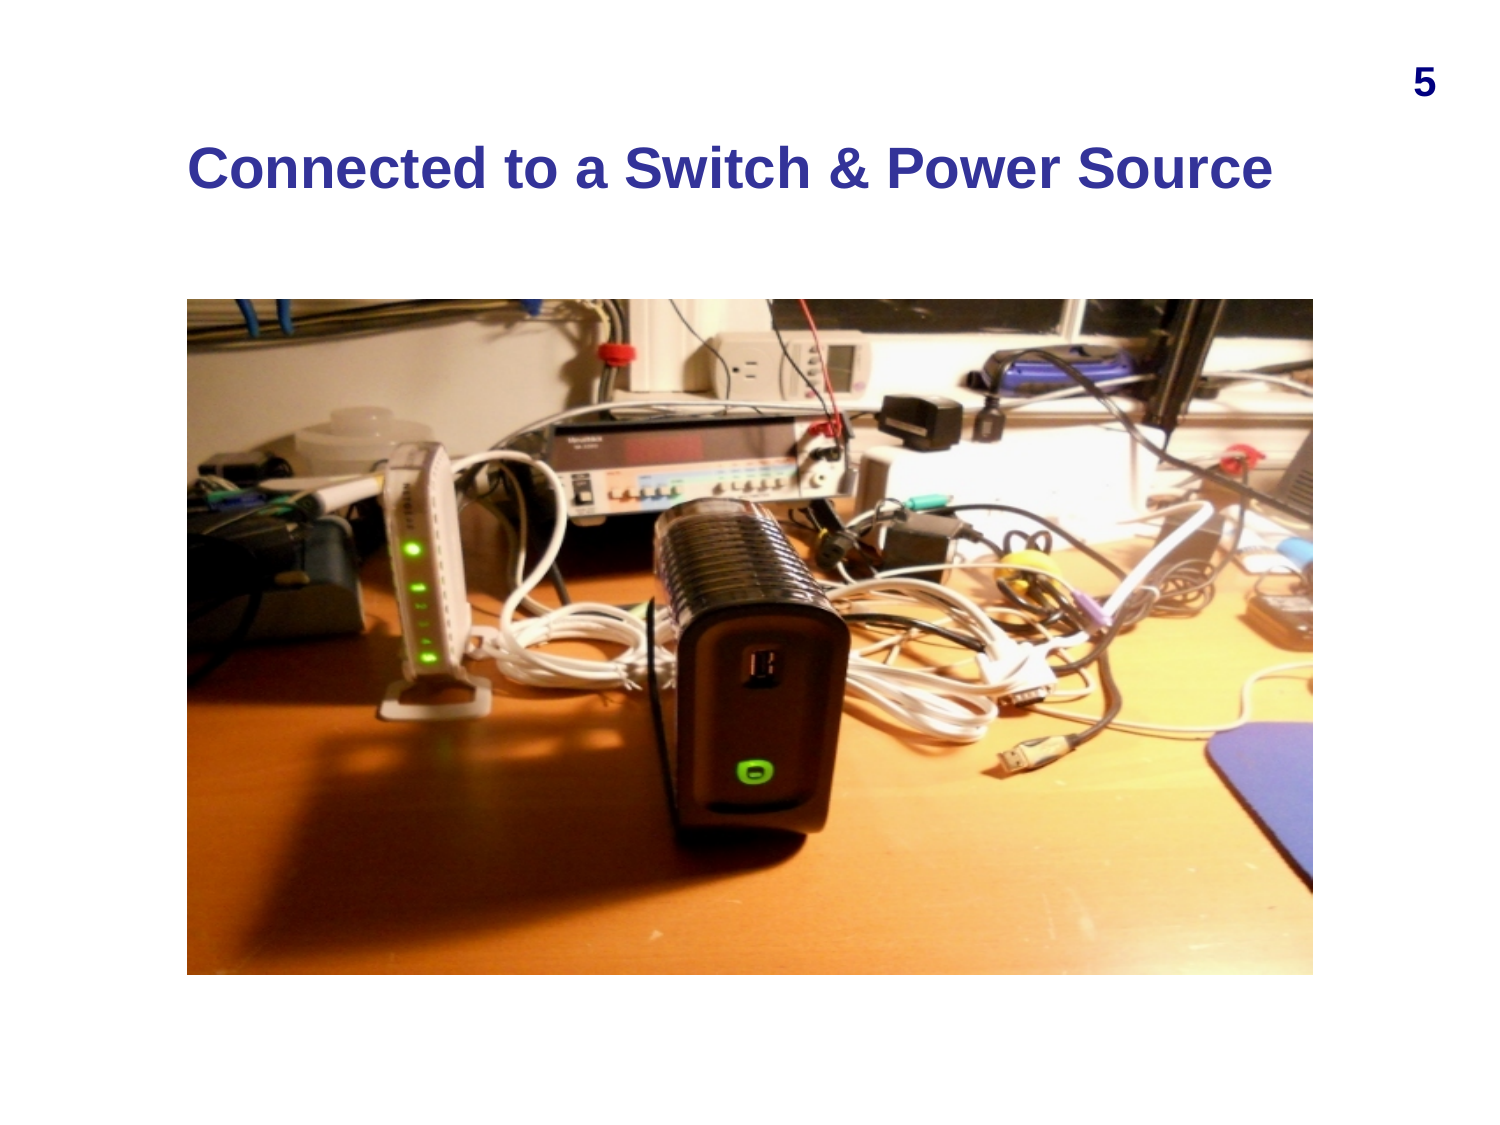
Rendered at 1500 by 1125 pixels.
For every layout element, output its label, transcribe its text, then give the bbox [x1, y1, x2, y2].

title Connected to a Switch & Power Source [75, 112, 1388, 225]
text_box 5 [1387, 47, 1463, 113]
picture [187, 299, 1313, 976]
